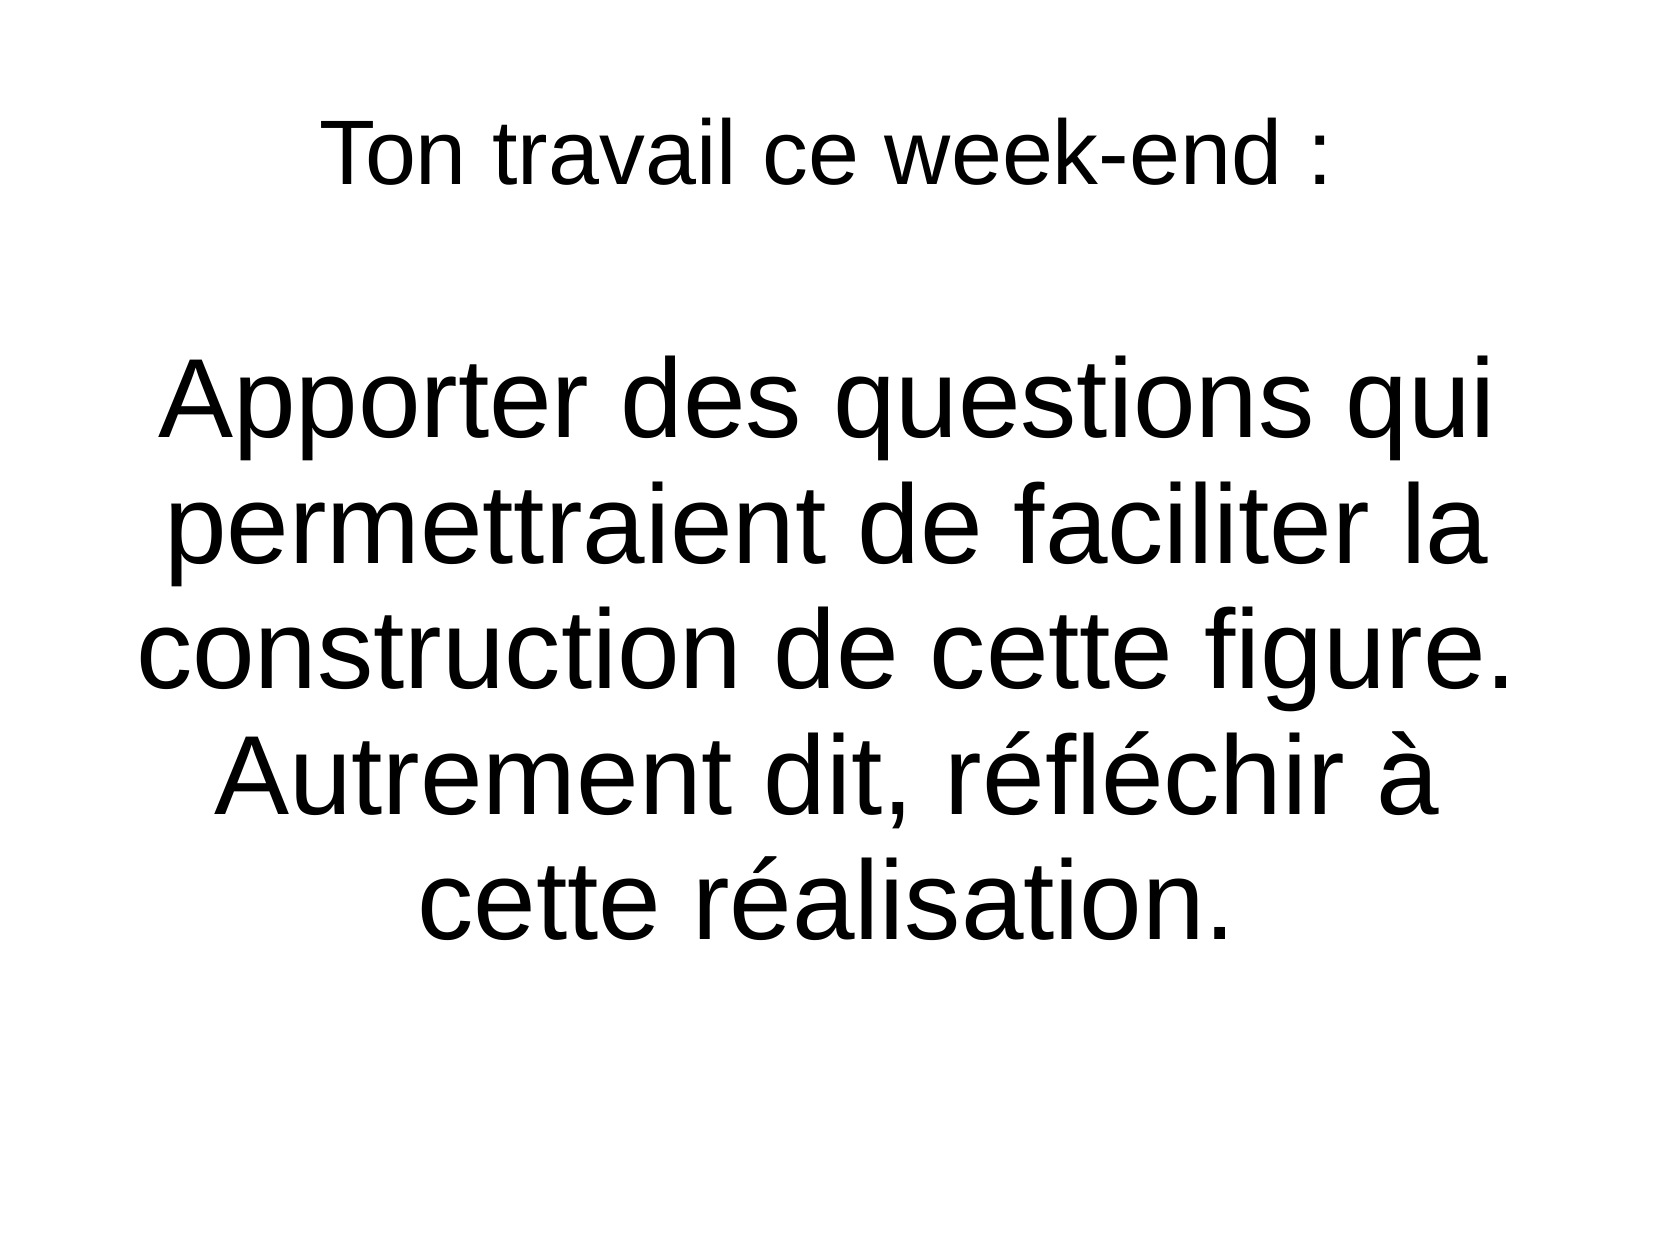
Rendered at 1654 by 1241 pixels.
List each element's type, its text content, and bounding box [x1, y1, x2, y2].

title Ton travail ce week-end : [82, 49, 1571, 257]
subtitle Apporter des questions qui permettraient de faciliter la construction de cette figure. Autrement dit, réfléchir à cette réalisation. [82, 290, 1571, 1010]
